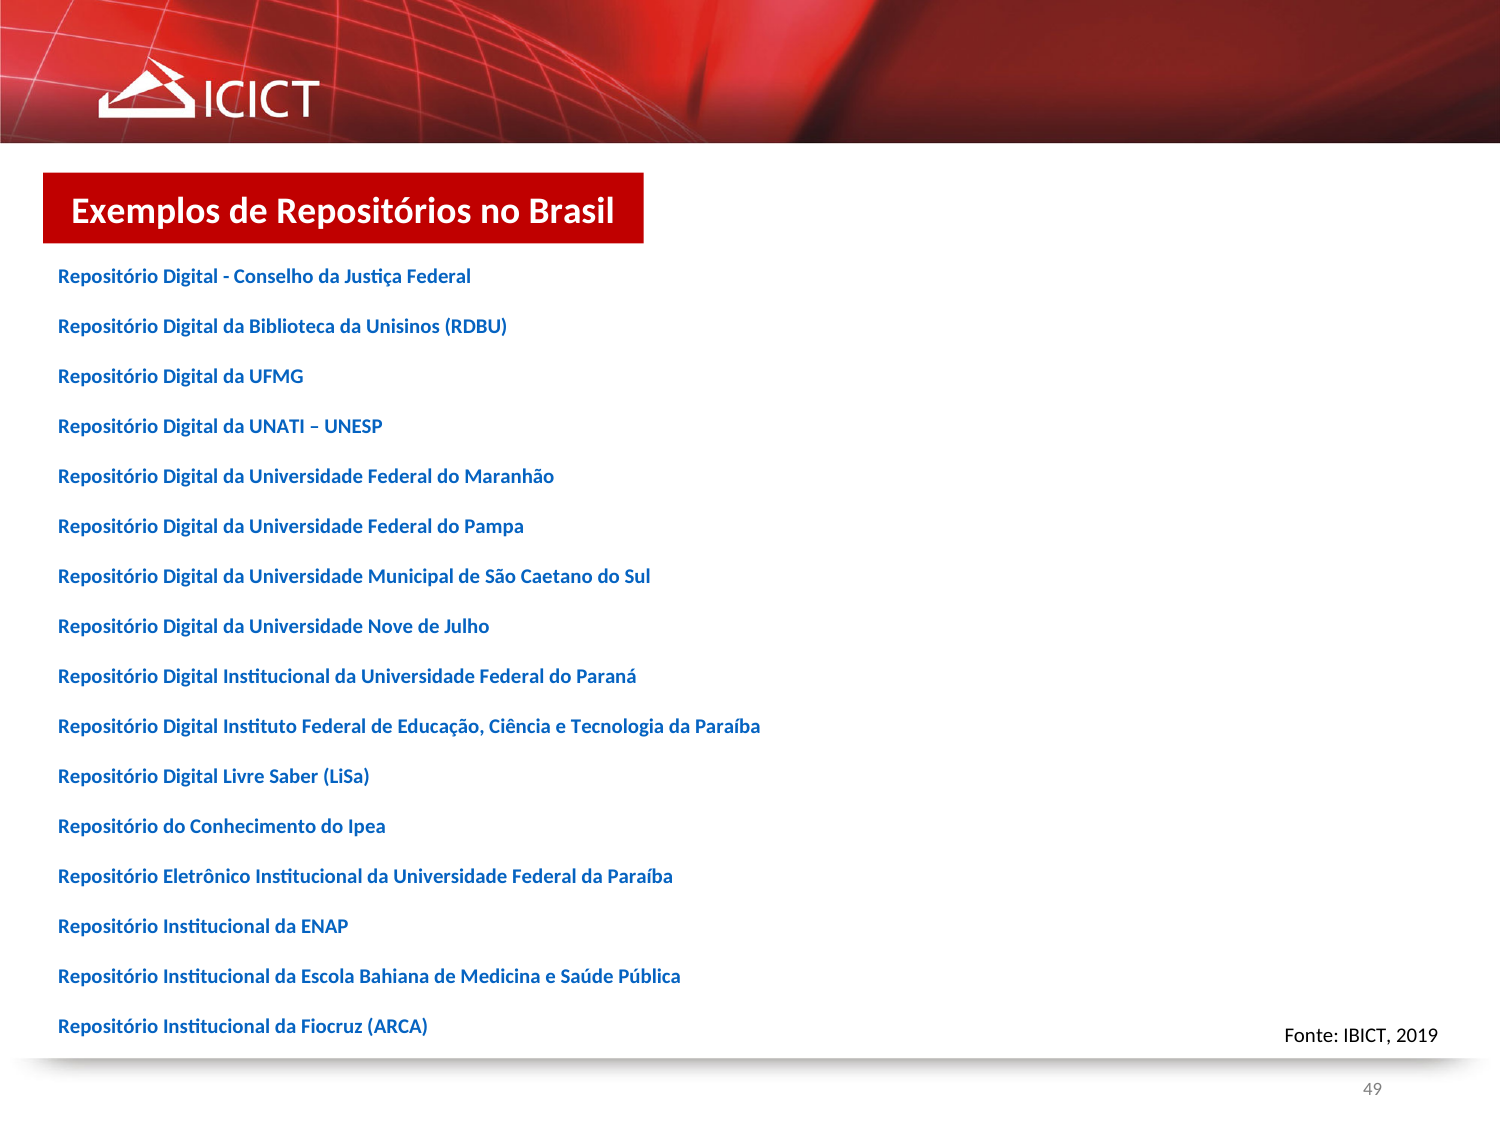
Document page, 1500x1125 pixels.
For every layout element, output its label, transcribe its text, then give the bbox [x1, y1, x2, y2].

text_box Repositório Digital - Conselho da Justiça Federal Repositório Digital da Biblioteca da Unisinos (RDBU) Repositório Digital da UFMG Repositório Digital da UNATI – UNESP Repositório Digital da Universidade Federal do Maranhão Repositório Digital da Universidade Federal do Pampa Repositório Digital da Universidade Municipal de São Caetano do Sul Repositório Digital da Universidade Nove de Julho Repositório Digital Institucional da Universidade Federal do Paraná Repositório Digital Instituto Federal de Educação, Ciência e Tecnologia da Paraíba Repositório Digital Livre Saber (LiSa) Repositório do Conhecimento do Ipea Repositório Eletrônico Institucional da Universidade Federal da Paraíba Repositório Institucional da ENAP Repositório Institucional da Escola Bahiana de Medicina e Saúde Pública Repositório Institucional da Fiocruz (ARCA) [43, 255, 1460, 1046]
picture [0, 0, 1500, 1125]
text_box Fonte: IBICT, 2019 [1269, 1014, 1483, 1055]
text_box Exemplos de Repositórios no Brasil [43, 172, 644, 244]
text_box <número> [1059, 1057, 1397, 1118]
